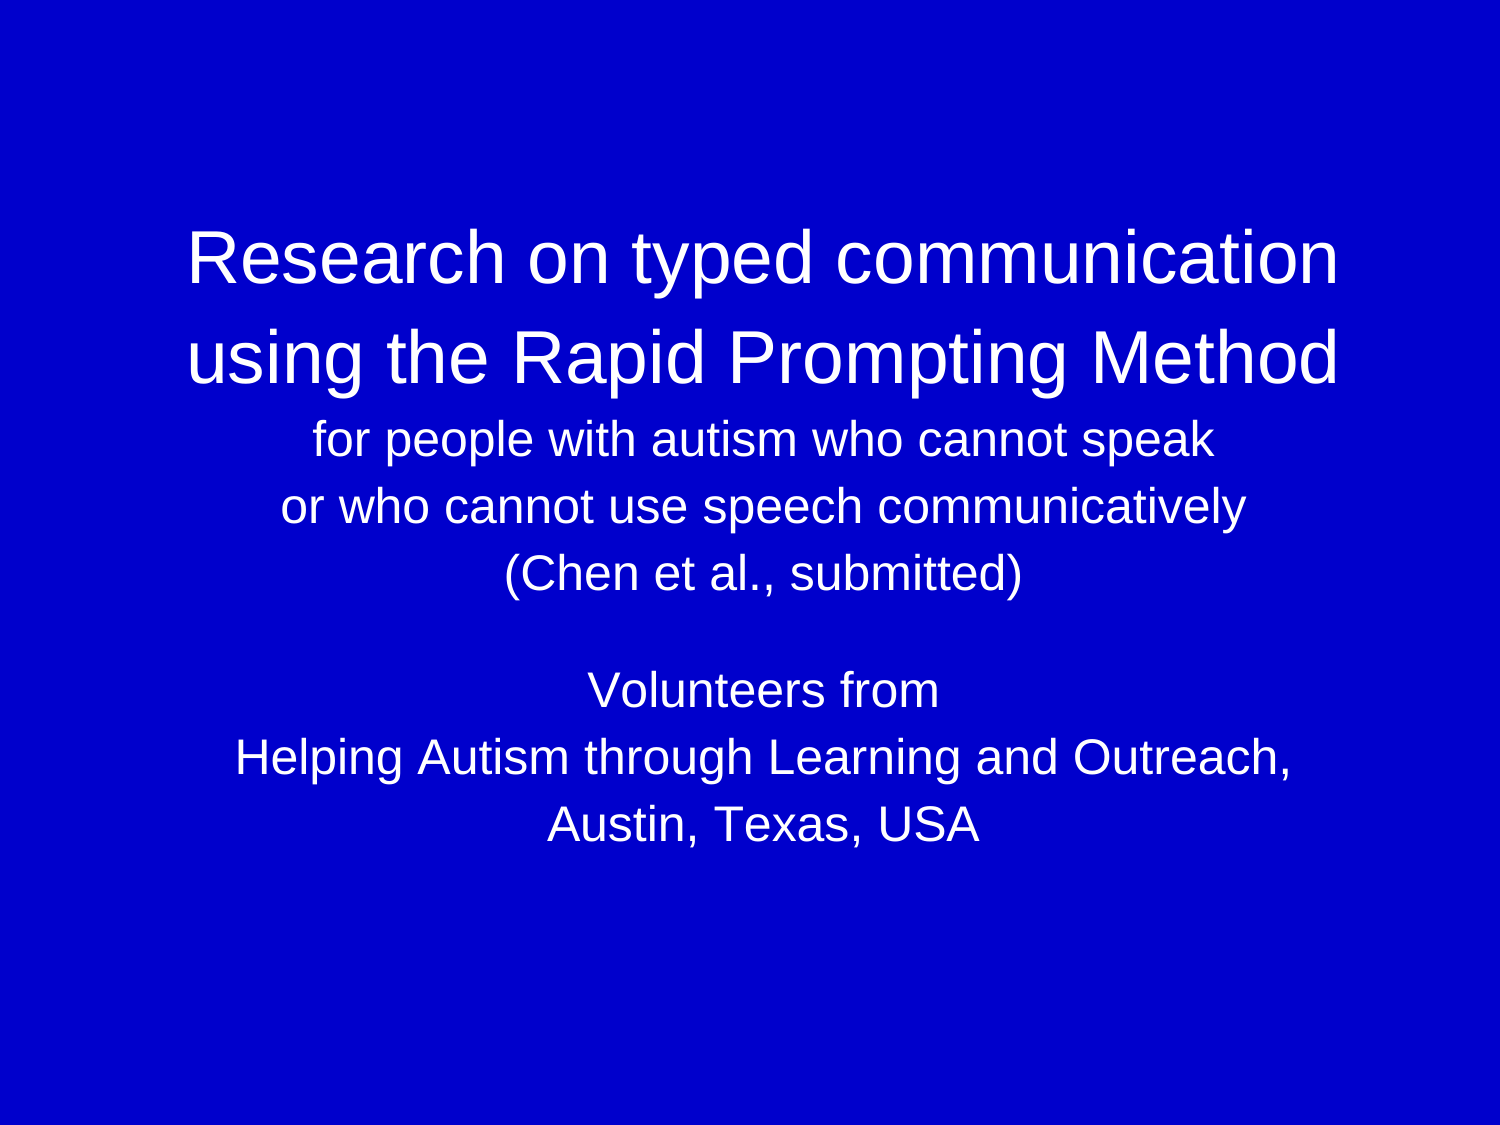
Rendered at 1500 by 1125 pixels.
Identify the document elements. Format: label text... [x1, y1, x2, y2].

title Research on typed communication using the Rapid Prompting Method for people with autism who cannot speak or who cannot use speech communicatively (Chen et al., submitted) Volunteers from Helping Autism through Learning and Outreach, Austin, Texas, USA [83, 166, 1444, 884]
